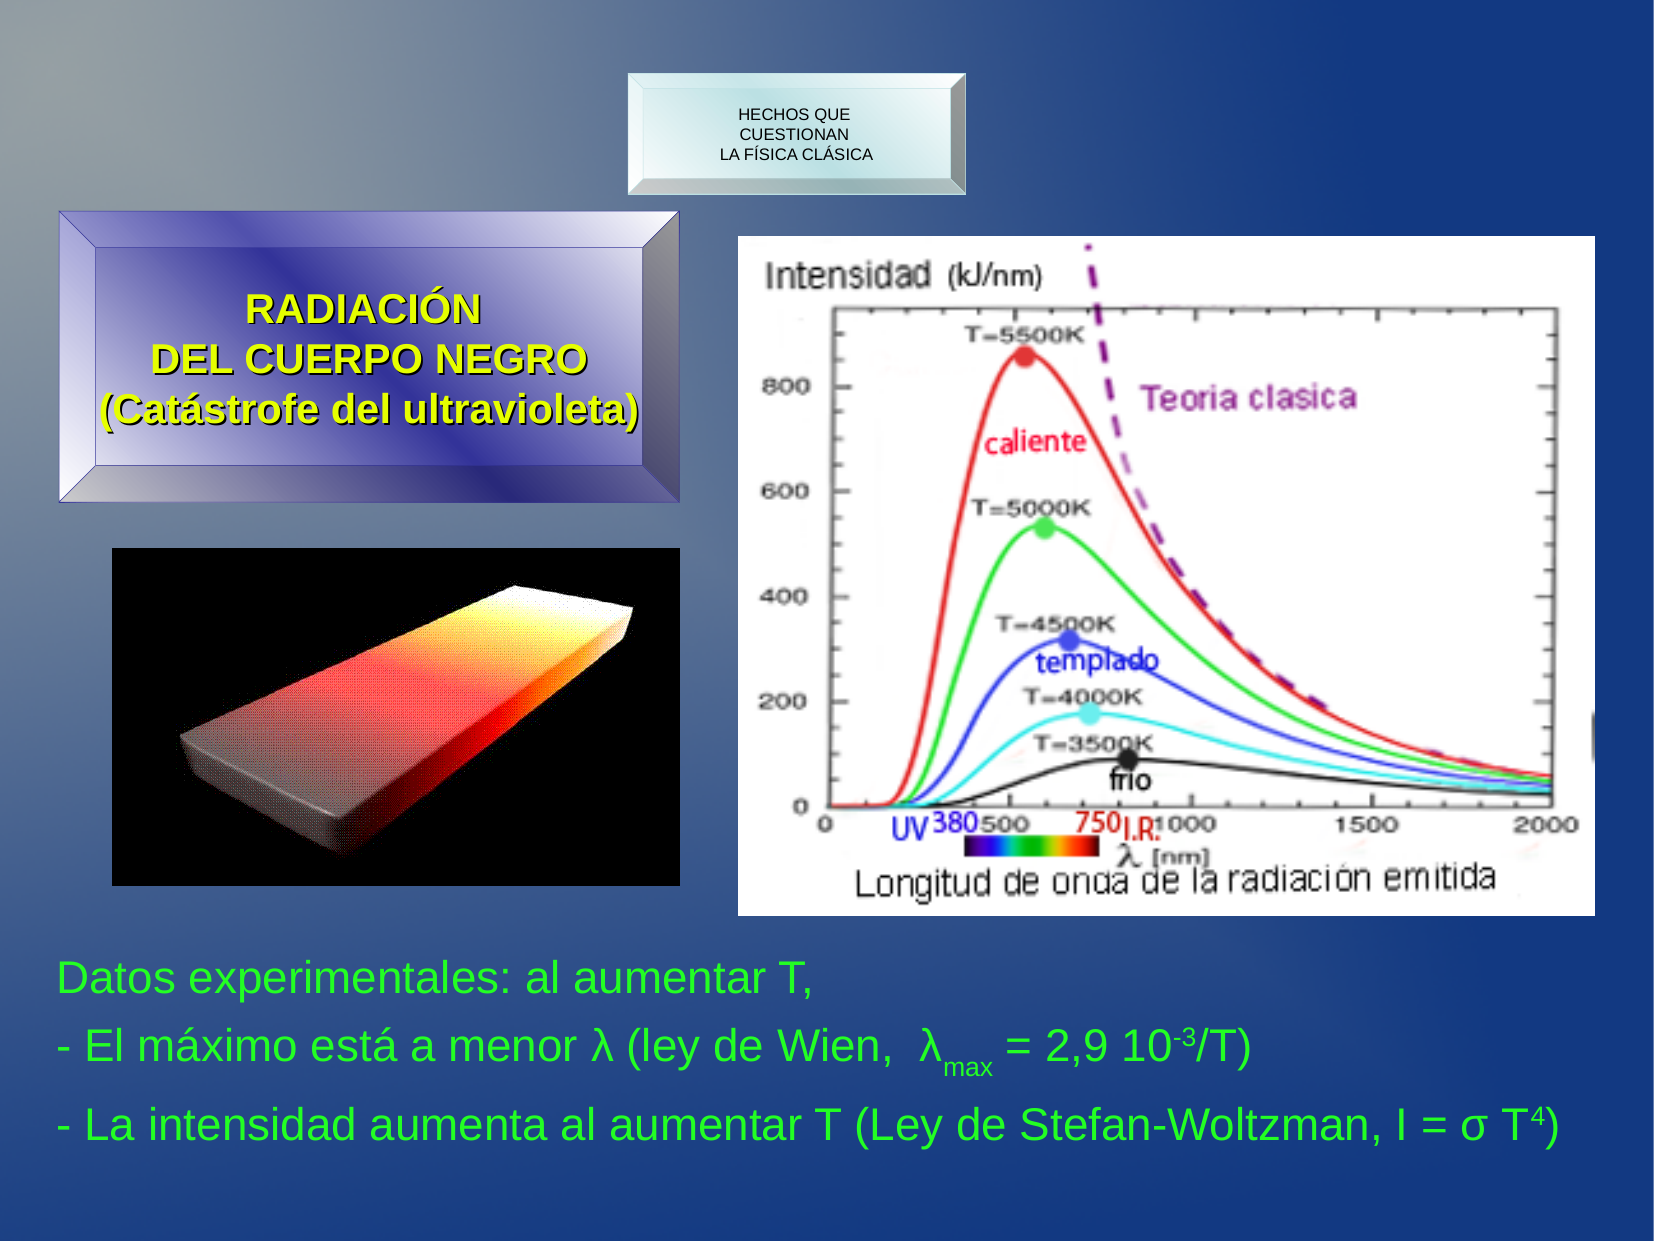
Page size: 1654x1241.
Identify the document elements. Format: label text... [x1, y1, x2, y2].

text_box Datos experimentales: al aumentar T, - El máximo está a menor λ (ley de Wien, λmax = 2,9 10-3/T) - La intensidad aumenta al aumentar T (Ley de Stefan-Woltzman, I = σ T4) [41, 944, 1595, 1158]
text_box RADIACIÓN DEL CUERPO NEGRO (Catástrofe del ultravioleta) [96, 248, 642, 465]
picture [0, 0, 1654, 1241]
text_box HECHOS QUE CUESTIONAN LA FÍSICA CLÁSICA [644, 89, 950, 178]
